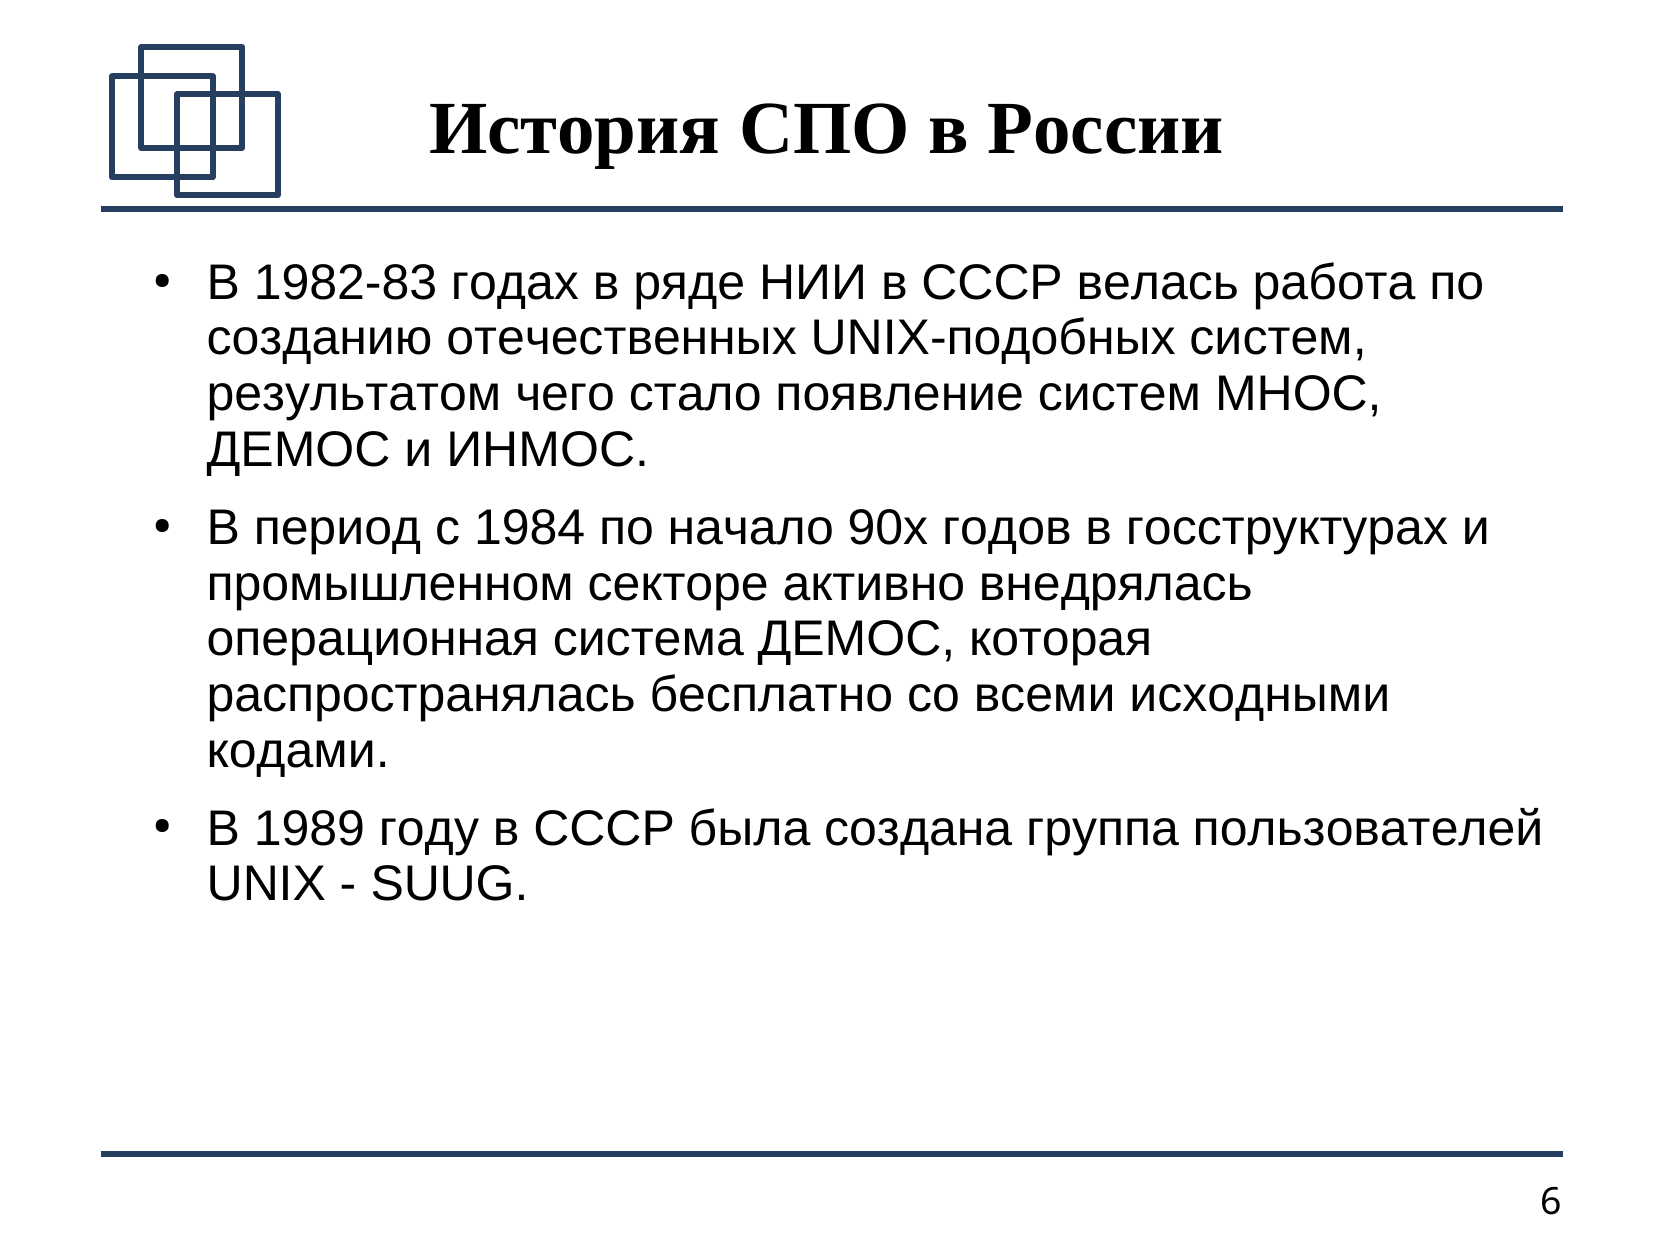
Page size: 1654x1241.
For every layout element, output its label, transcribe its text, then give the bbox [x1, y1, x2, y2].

list В 1982-83 годах в ряде НИИ в СССР велась работа по созданию отечественных UNIX-подобных систем, результатом чего стало появление систем МНОС, ДЕМОС и ИНМОС. В период c 1984 по начало 90х годов в госструктурах и промышленном секторе активно внедрялась операционная система ДЕМОС, которая распространялась бесплатно со всеми исходными кодами. В 1989 году в СССР была создана группа пользователей UNIX - SUUG. [82, 253, 1571, 1111]
title История СПО в России [280, 49, 1374, 207]
